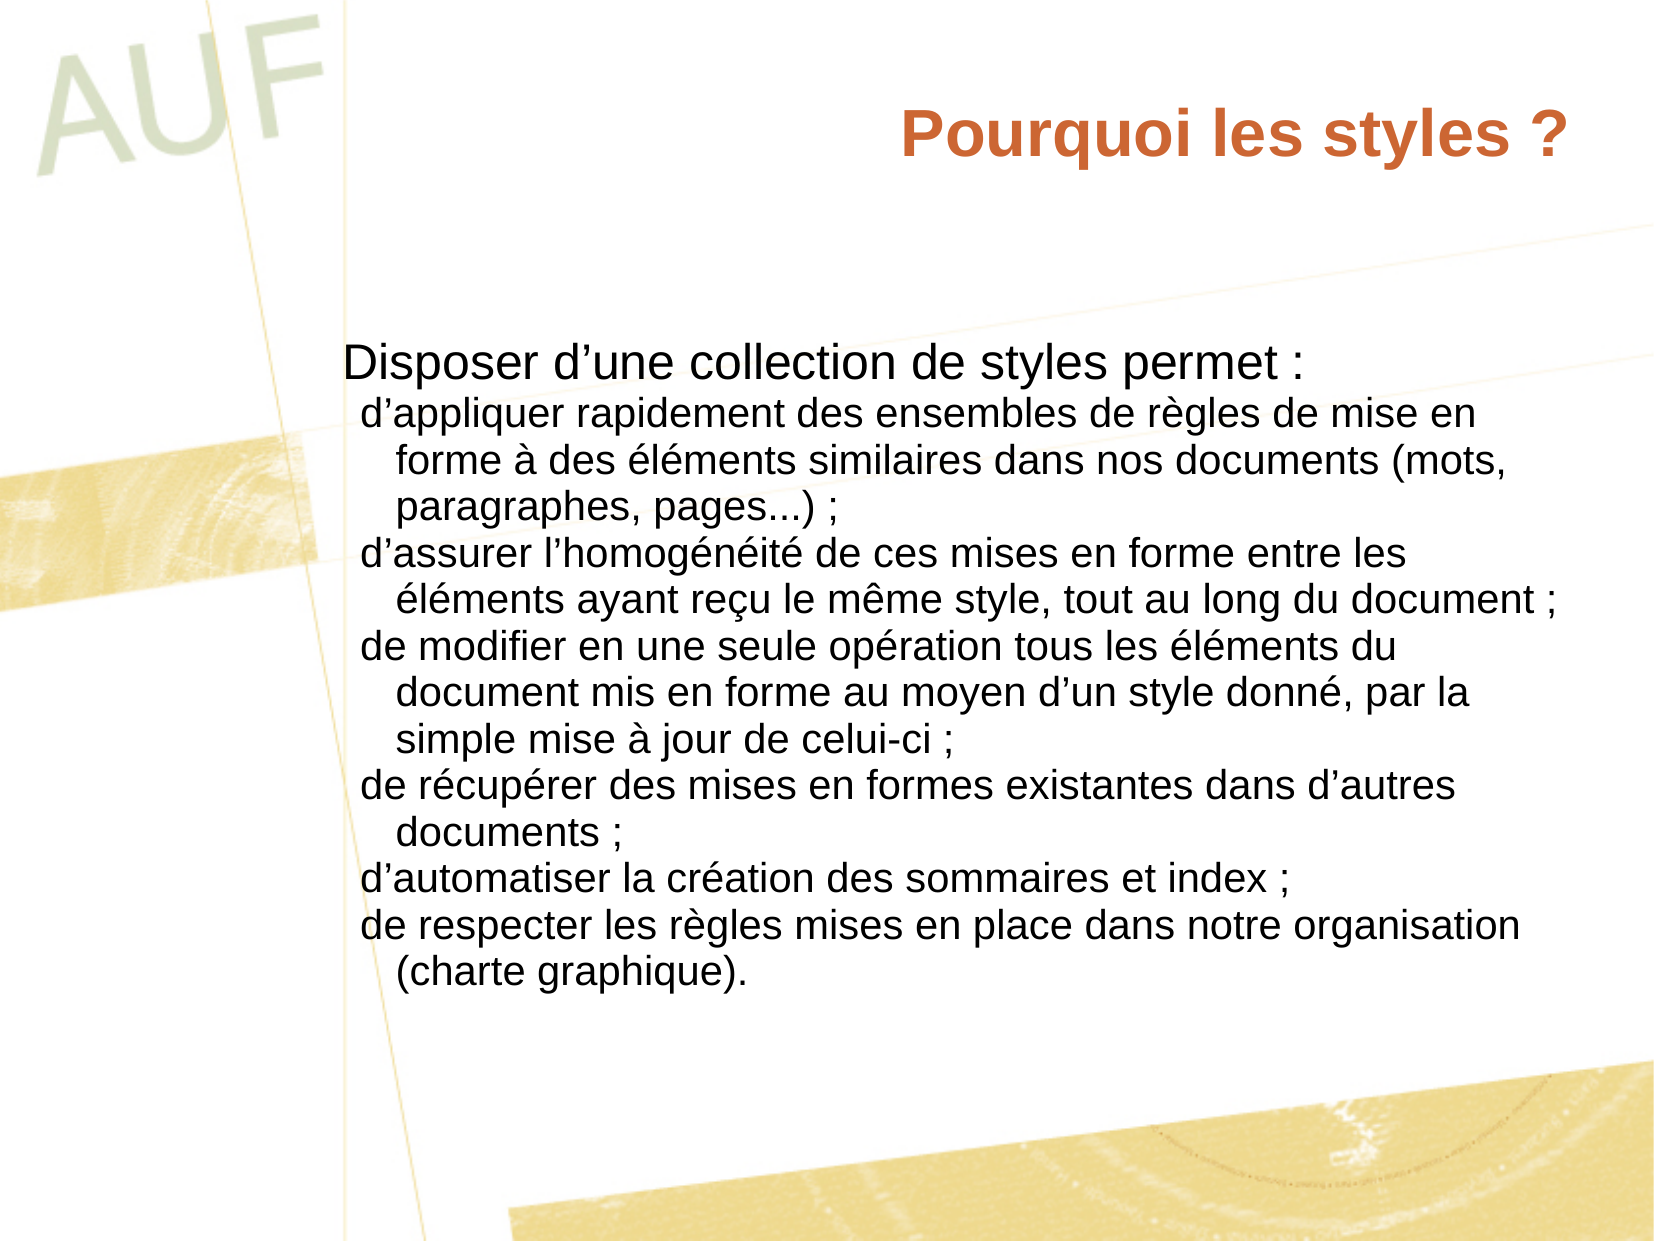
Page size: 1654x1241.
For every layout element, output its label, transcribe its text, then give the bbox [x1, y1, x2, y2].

picture [0, 0, 1654, 1241]
title Pourquoi les styles ? [324, 59, 1571, 207]
subtitle Disposer d’une collection de styles permet : d’appliquer rapidement des ensembles de règles de mise en forme à des éléments similaires dans nos documents (mots, paragraphes, pages...) ; d’assurer l’homogénéité de ces mises en forme entre les éléments ayant reçu le même style, tout au long du document ; de modifier en une seule opération tous les éléments du document mis en forme au moyen d’un style donné, par la simple mise à jour de celui-ci ; de récupérer des mises en formes existantes dans d’autres documents ; d’automatiser la création des sommaires et index ; de respecter les règles mises en place dans notre organisation (charte graphique). [324, 236, 1571, 1093]
